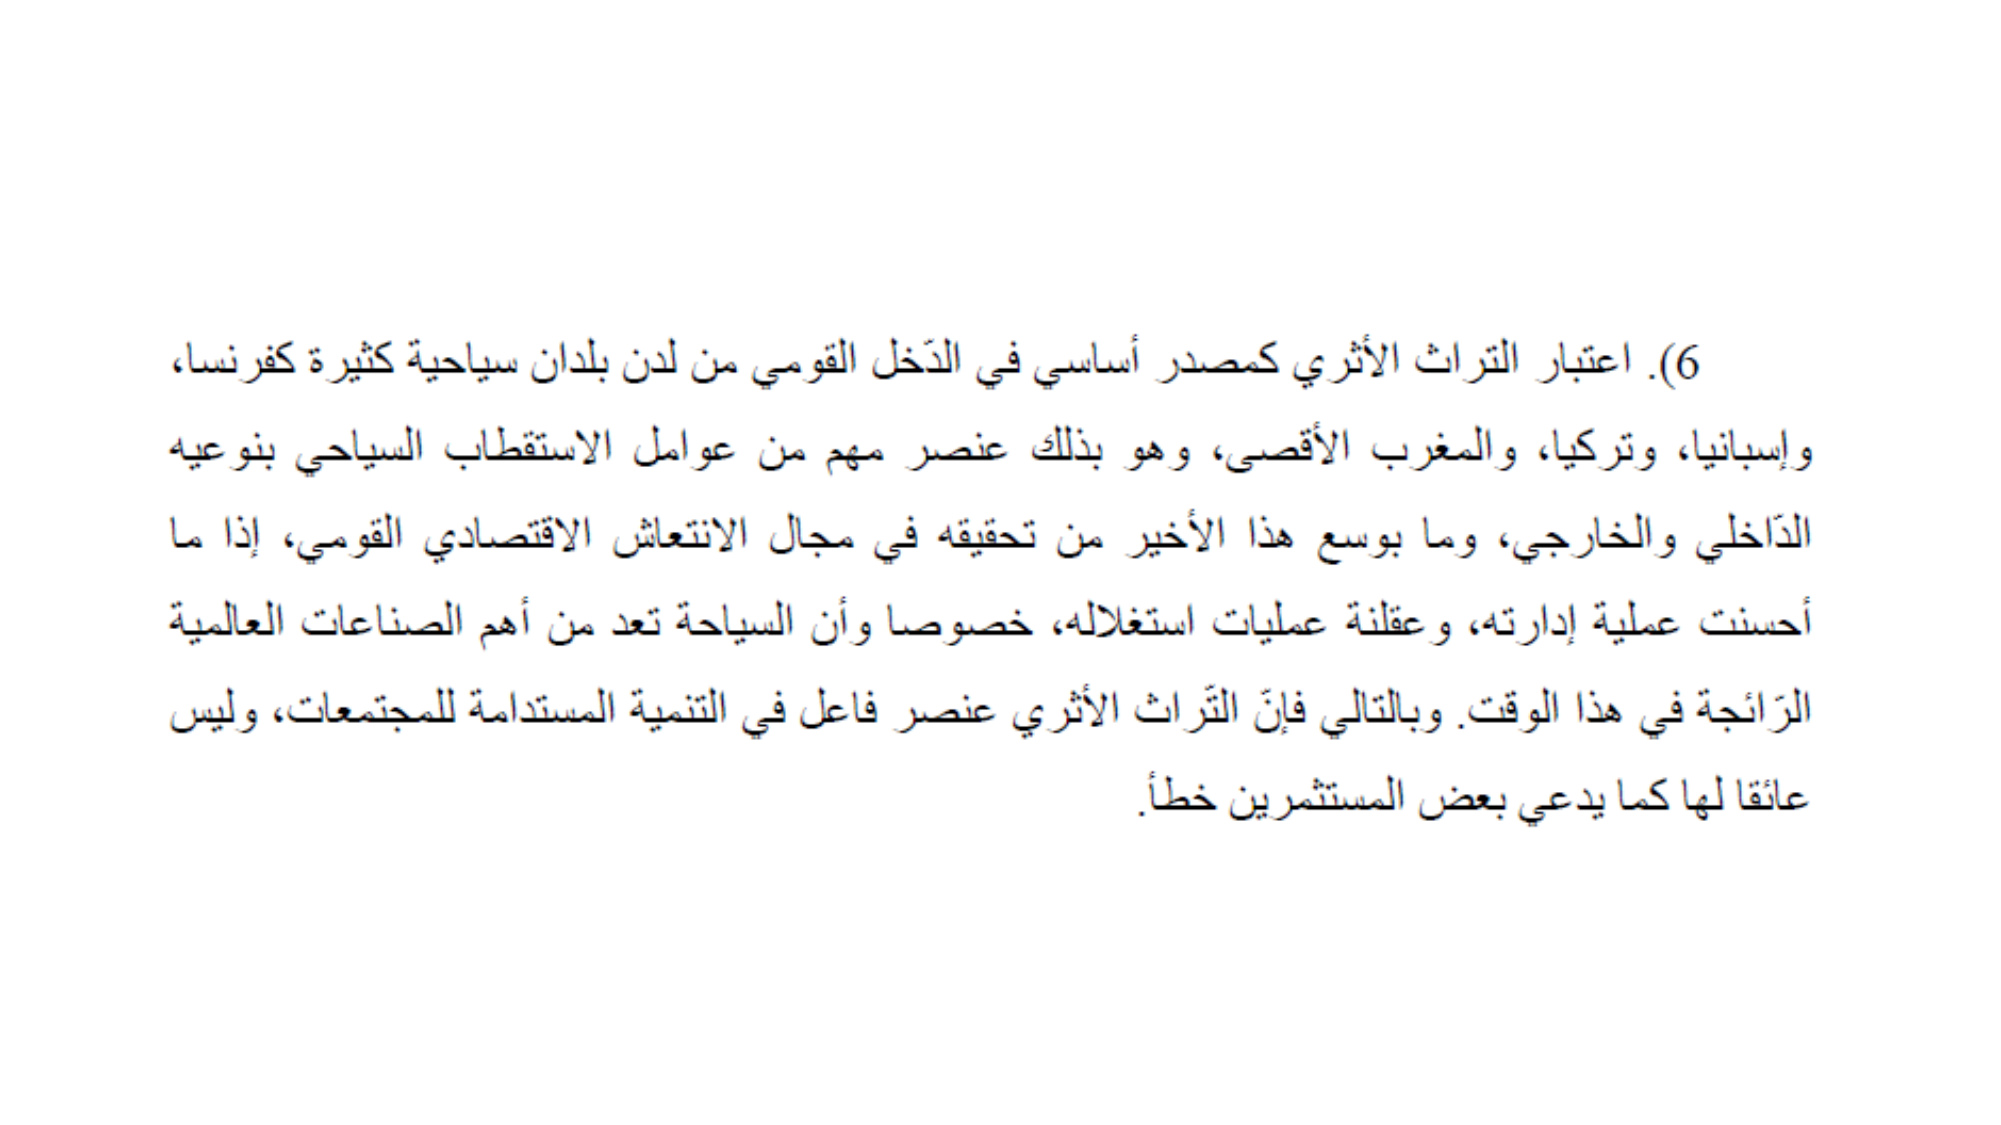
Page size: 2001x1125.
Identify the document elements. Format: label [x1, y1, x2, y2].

picture [160, 322, 1840, 853]
